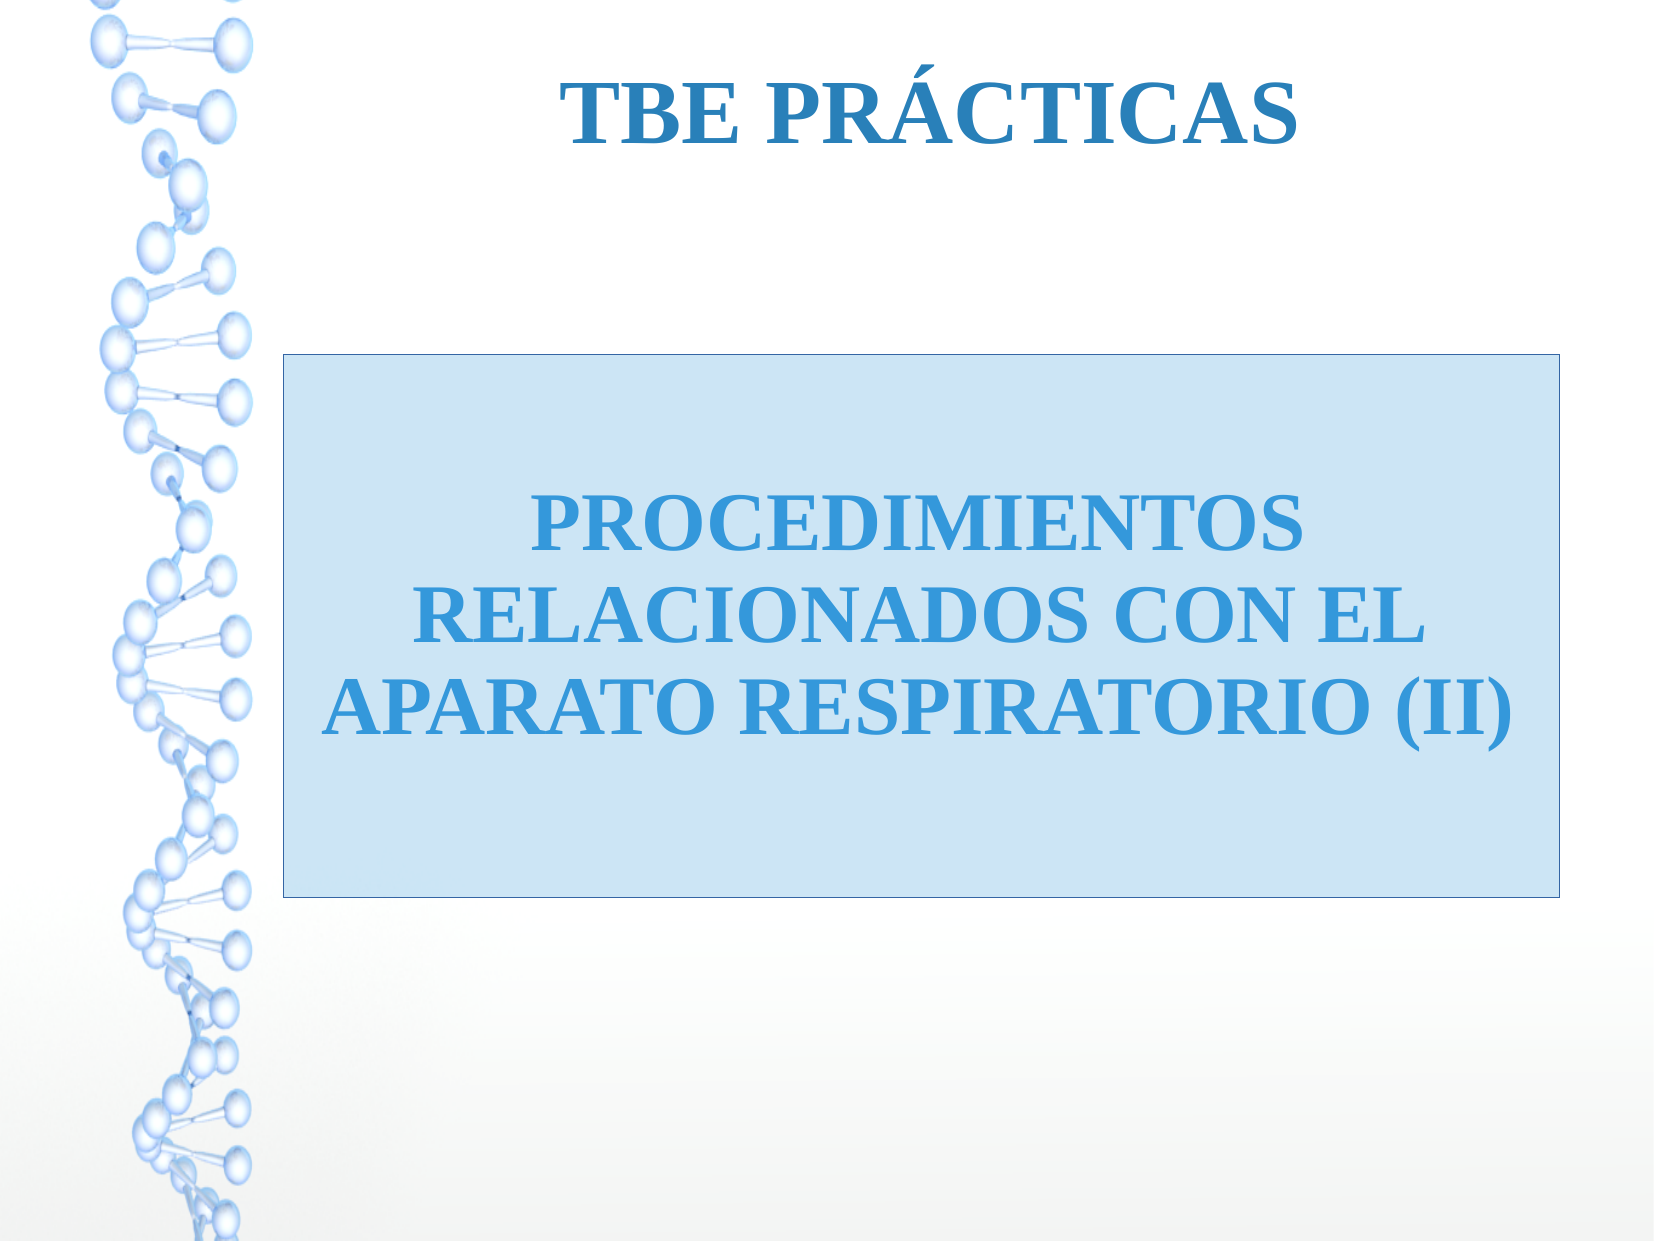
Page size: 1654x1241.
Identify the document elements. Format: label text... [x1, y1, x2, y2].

subtitle PROCEDIMIENTOS RELACIONADOS CON EL APARATO RESPIRATORIO (II) [253, 381, 1583, 922]
title TBE PRÁCTICAS [265, 0, 1595, 265]
text_box [283, 354, 1560, 898]
picture [0, 0, 1654, 1241]
